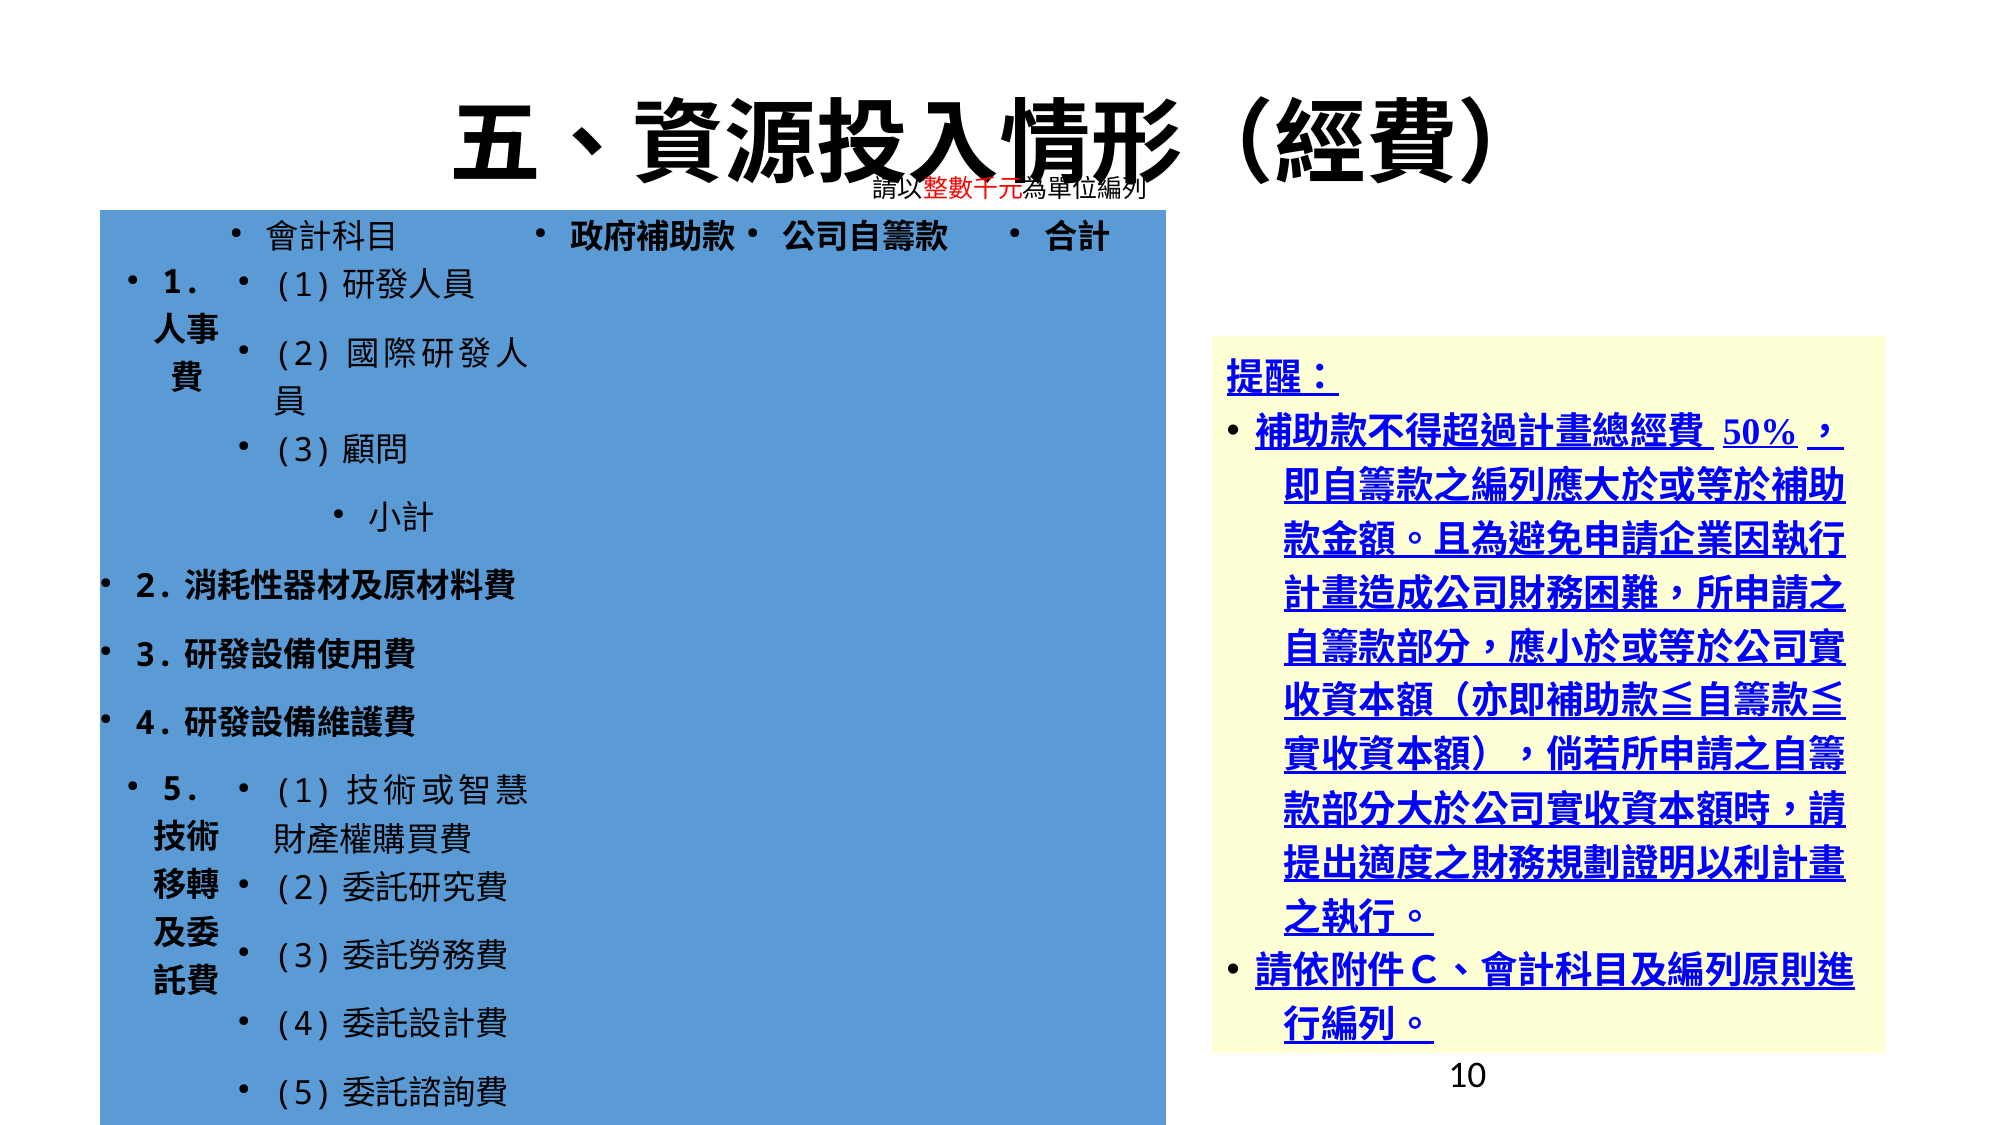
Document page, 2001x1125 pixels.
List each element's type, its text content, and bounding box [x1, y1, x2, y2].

table_cell (1)技術或智慧財產權購買費 [238, 764, 529, 861]
table_cell [954, 1066, 1166, 1125]
table_cell (1)研發人員 [238, 258, 529, 326]
table_cell [742, 997, 954, 1066]
table_cell [529, 929, 742, 997]
table_cell (2)委託研究費 [238, 861, 529, 929]
table_cell 2.消耗性器材及原材料費 [100, 559, 529, 628]
table_cell (5)委託諮詢費 [238, 1066, 529, 1125]
table_cell [954, 423, 1166, 491]
table_cell [954, 491, 1166, 559]
table_cell [529, 764, 742, 861]
table_cell [529, 1066, 742, 1125]
table_cell [529, 423, 742, 491]
table_cell 4.研發設備維護費 [100, 696, 529, 764]
table_cell [529, 861, 742, 929]
table_cell [742, 929, 954, 997]
table_cell [954, 326, 1166, 423]
table_cell [742, 258, 954, 326]
table_cell [954, 696, 1166, 764]
table_header 公司自籌款 [742, 210, 954, 258]
text_box 10 [1433, 1042, 1900, 1103]
table_cell [529, 559, 742, 628]
table_cell [742, 326, 954, 423]
table_header 合計 [954, 210, 1166, 258]
table_cell [529, 628, 742, 696]
table_cell (4)委託設計費 [238, 997, 529, 1066]
table_cell [742, 559, 954, 628]
table_cell (3)委託勞務費 [238, 929, 529, 997]
table_cell 5.技術移轉及委託費 [100, 764, 238, 1125]
table_cell 1.人事費 [100, 258, 238, 559]
table_cell [954, 628, 1166, 696]
table_cell [742, 861, 954, 929]
table_cell [954, 559, 1166, 628]
table_cell [529, 696, 742, 764]
table_cell [742, 628, 954, 696]
table_header 政府補助款 [529, 210, 742, 258]
table_cell [742, 764, 954, 861]
table_cell [954, 929, 1166, 997]
table_cell [529, 491, 742, 559]
table_cell [954, 764, 1166, 861]
text_box 提醒： 補助款不得超過計畫總經費 50%，即自籌款之編列應大於或等於補助款金額。且為避免申請企業因執行計畫造成公司財務困難，所申請之自籌款部分，應小於或等於公司實收資本額（亦即補助款≦自籌款≦實收資本額），倘若所申請之自籌款部分大於公司實收資本額時，請提出適度之財務規劃證明以利計畫之執行。 請依附件Ｃ、會計科目及編列原則進行編列。 [1212, 336, 1886, 1053]
table_cell [742, 696, 954, 764]
table_cell [954, 258, 1166, 326]
table_cell (3)顧問 [238, 423, 529, 491]
table_cell (2)國際研發人員 [238, 326, 529, 423]
title 五、資源投入情形（經費） [99, 45, 1900, 173]
table_cell 3.研發設備使用費 [100, 628, 529, 696]
table_cell [529, 326, 742, 423]
table_cell [529, 258, 742, 326]
table_cell [954, 997, 1166, 1066]
table_cell [742, 423, 954, 491]
text_box 請以整數千元為單位編列 [858, 165, 1163, 210]
table_cell [742, 491, 954, 559]
table_cell [529, 997, 742, 1066]
table_header 會計科目 [100, 210, 529, 258]
table_cell [954, 861, 1166, 929]
table_cell 小計 [238, 491, 529, 559]
table_cell [742, 1066, 954, 1125]
